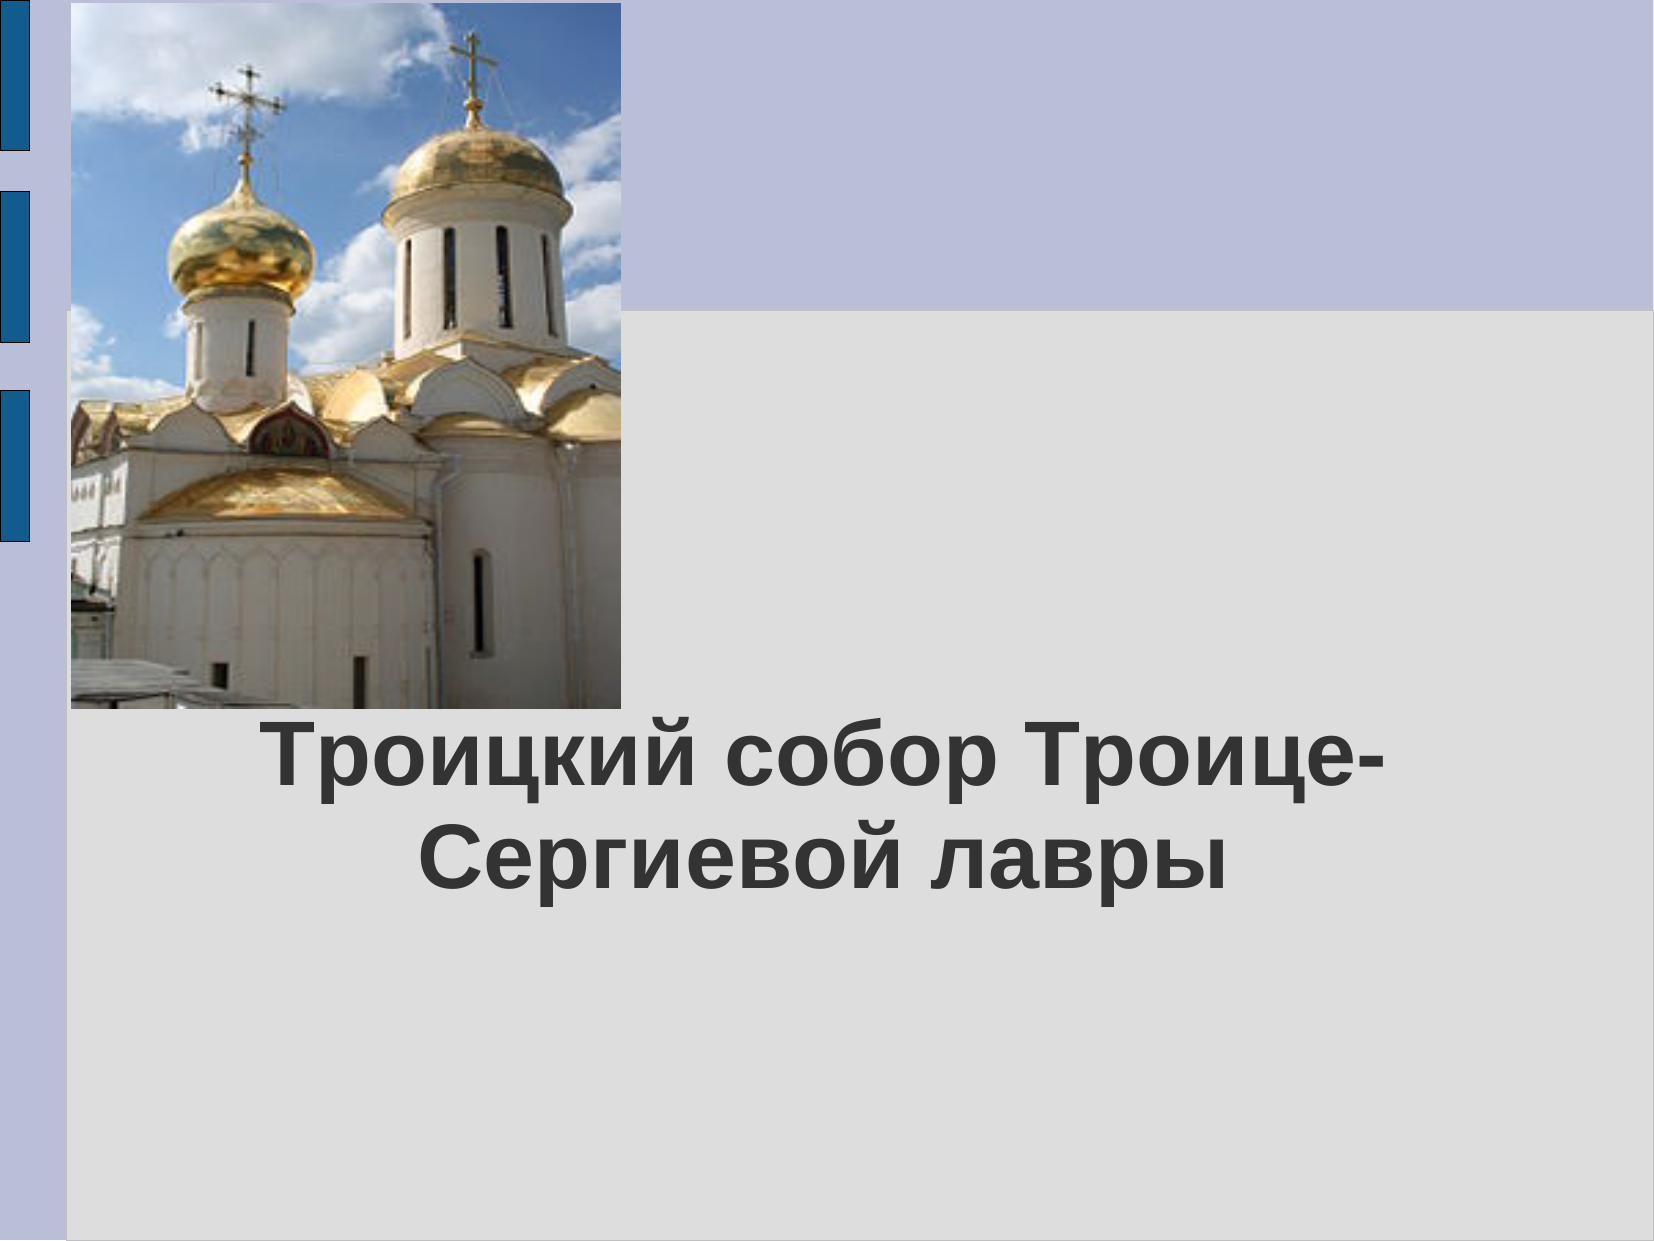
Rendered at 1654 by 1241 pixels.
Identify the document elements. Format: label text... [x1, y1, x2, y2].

title Троицкий собор Троице-Сергиевой лавры [118, 92, 1531, 1211]
picture [71, 3, 621, 709]
